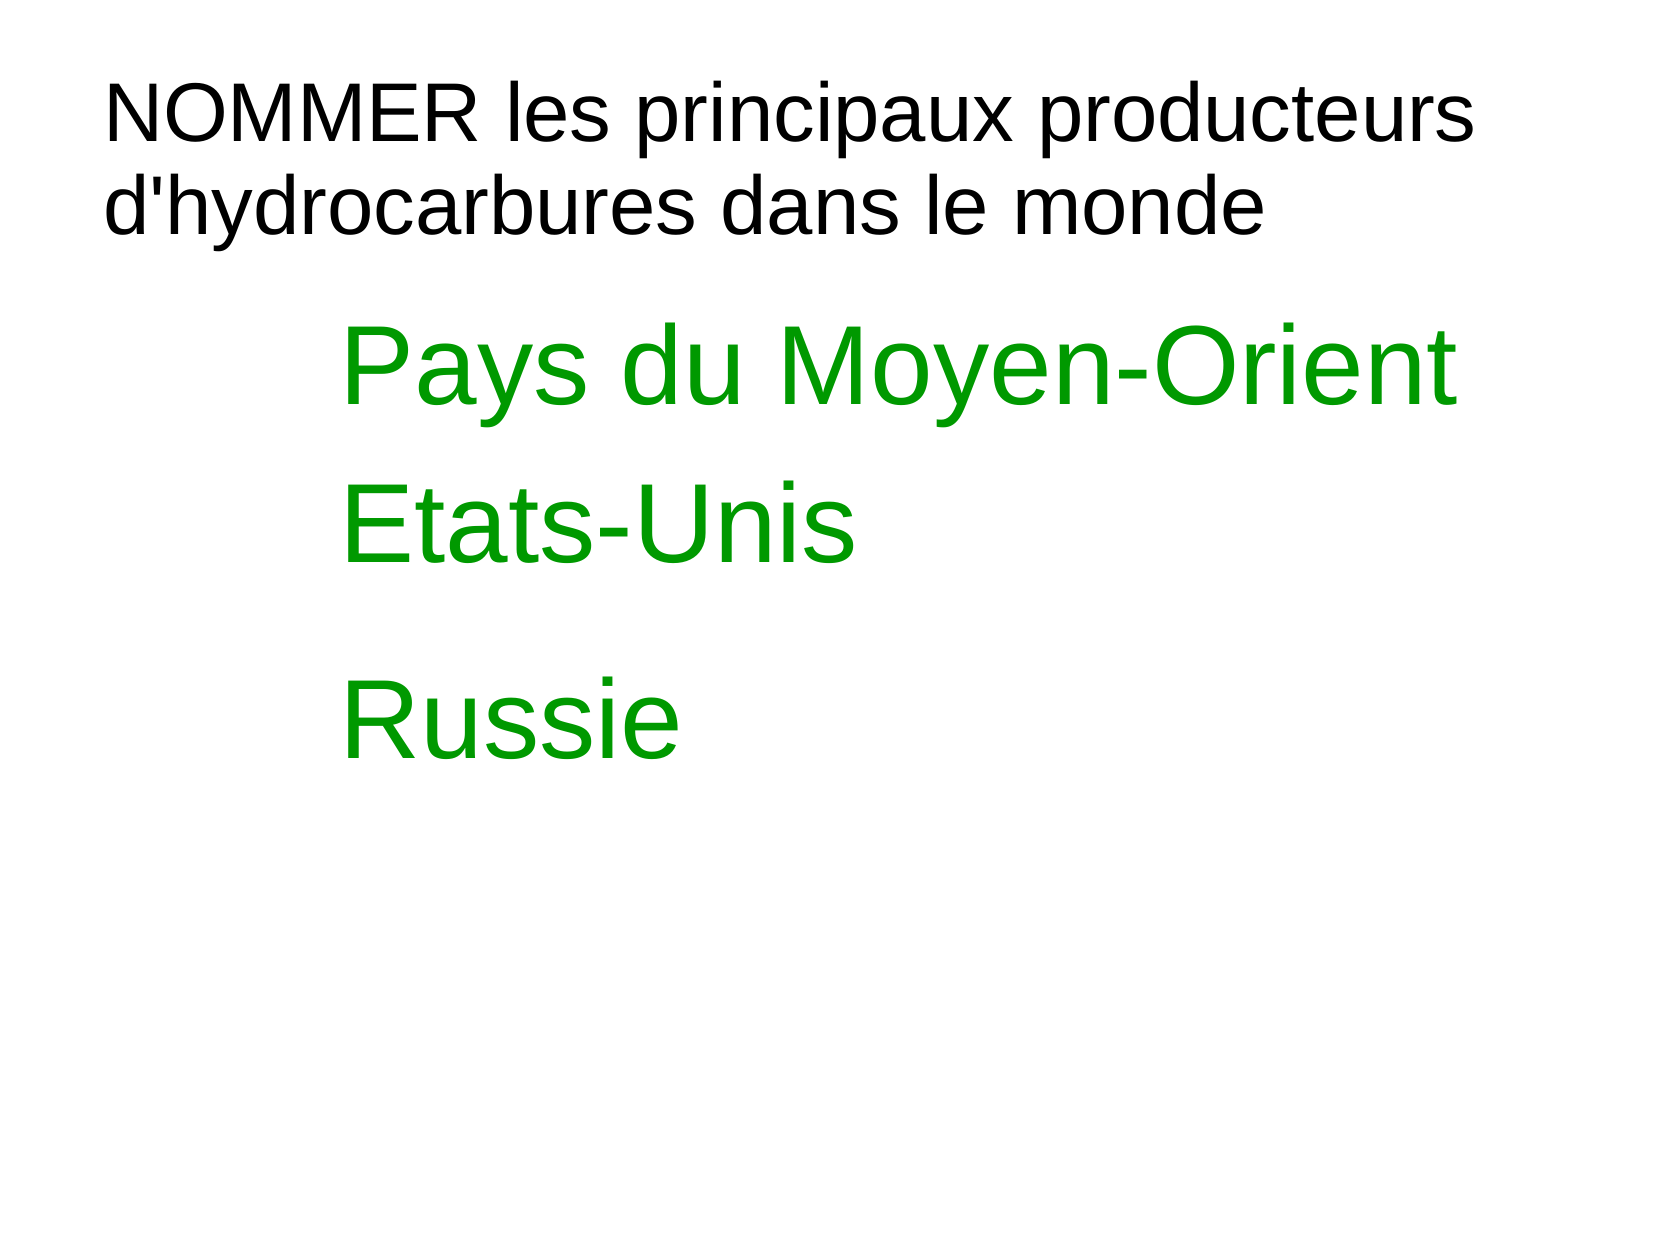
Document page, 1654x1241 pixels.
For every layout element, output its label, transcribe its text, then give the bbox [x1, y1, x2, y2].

text_box Russie [324, 649, 1329, 790]
text_box Pays du Moyen-Orient [324, 295, 1477, 436]
text_box Etats-Unis [324, 453, 1329, 594]
text_box NOMMER les principaux producteurs d'hydrocarbures dans le monde [88, 59, 1625, 260]
